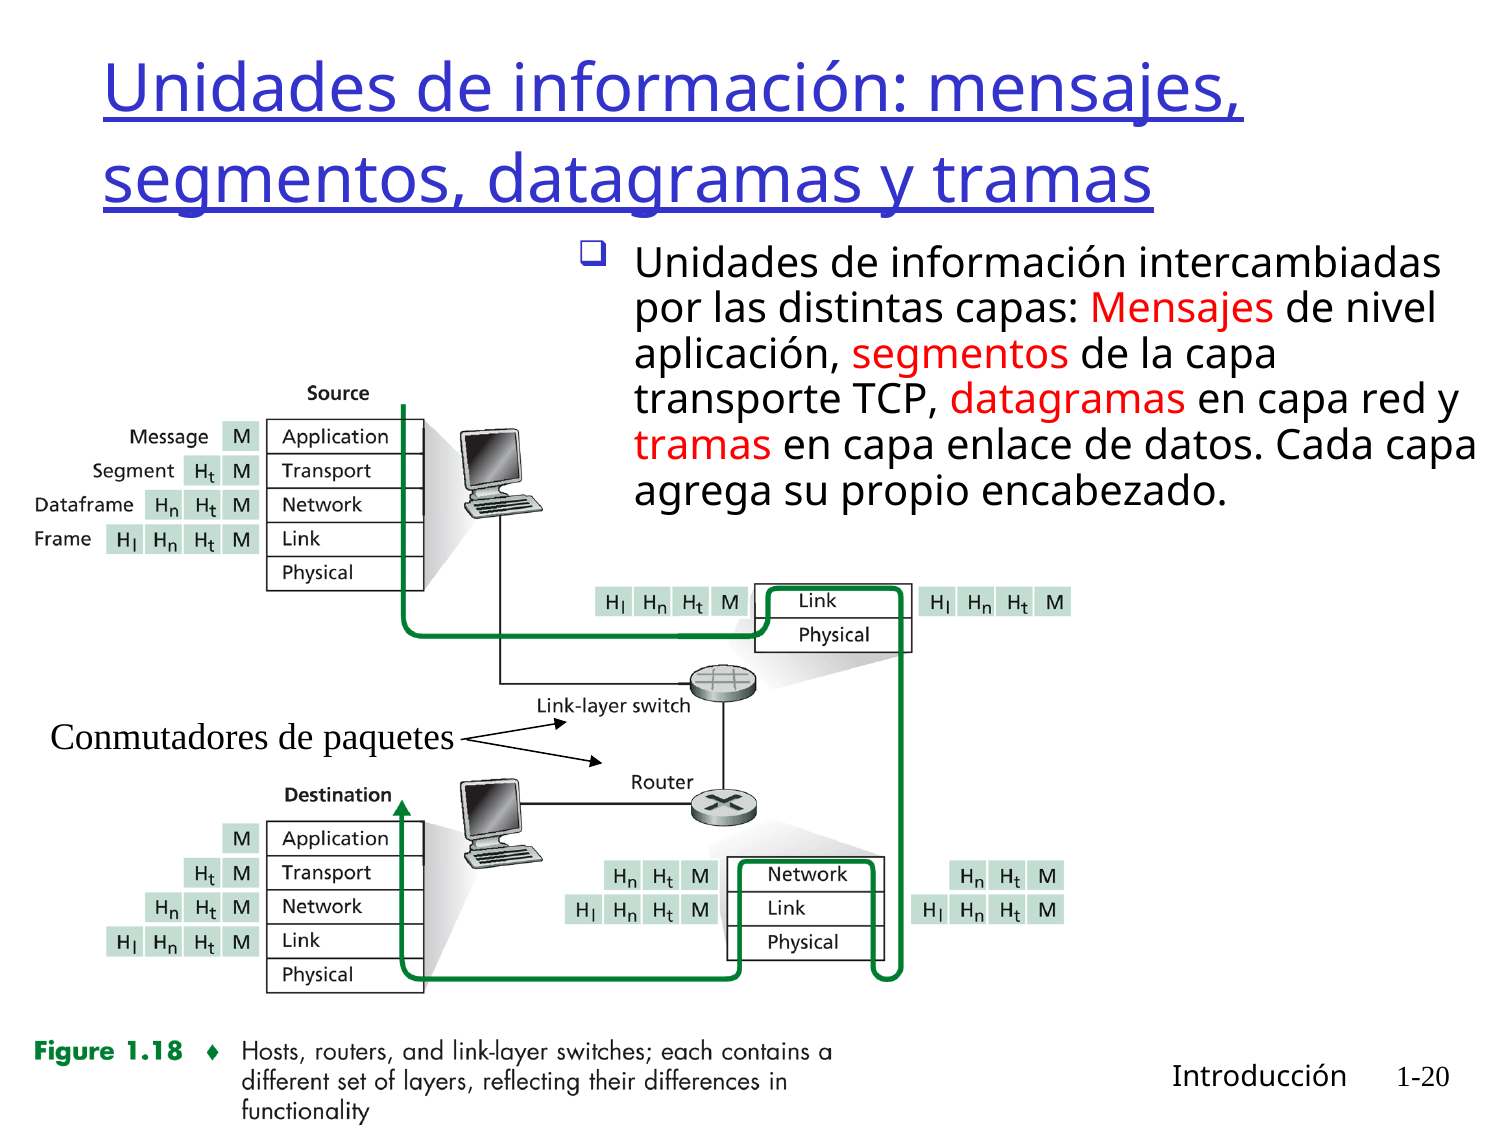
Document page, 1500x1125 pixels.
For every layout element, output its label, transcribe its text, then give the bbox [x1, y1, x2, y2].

text_box 1-<number> [1362, 1050, 1466, 1125]
picture [35, 385, 1071, 1125]
title Unidades de información: mensajes, segmentos, datagramas y tramas [87, 37, 1363, 225]
text_box Conmutadores de paquetes [35, 704, 471, 765]
list Unidades de información intercambiadas por las distintas capas: Mensajes de nivel aplicación, segmentos de la capa transporte TCP, datagramas en capa red y tramas en capa enlace de datos. Cada capa agrega su propio encabezado. [562, 233, 1500, 533]
text_box Introducción [1071, 1050, 1362, 1125]
